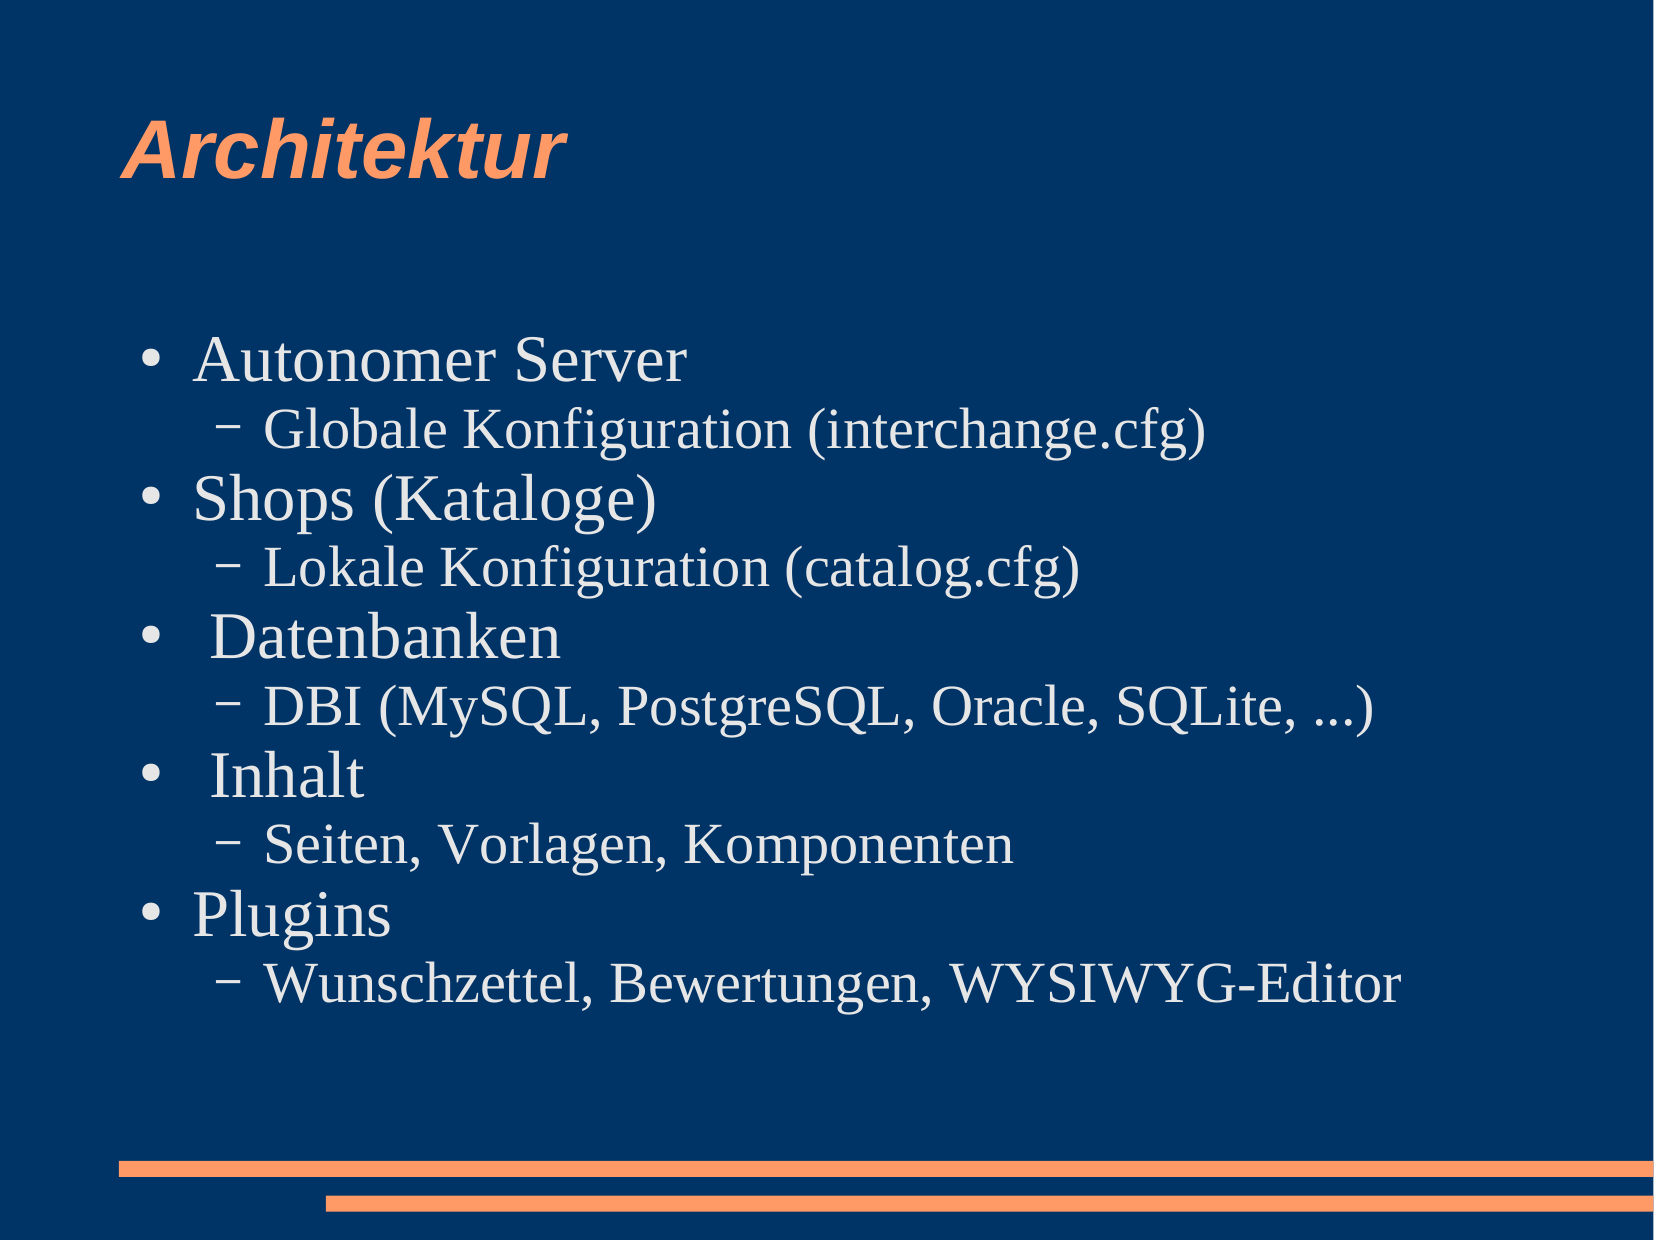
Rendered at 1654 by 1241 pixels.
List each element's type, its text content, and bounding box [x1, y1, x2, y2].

title Architektur [121, 46, 1534, 254]
list Autonomer Server Globale Konfiguration (interchange.cfg) Shops (Kataloge) Lokale Konfiguration (catalog.cfg) Datenbanken DBI (MySQL, PostgreSQL, Oracle, SQLite, ...) Inhalt Seiten, Vorlagen, Komponenten Plugins Wunschzettel, Bewertungen, WYSIWYG-Editor [121, 322, 1561, 1118]
